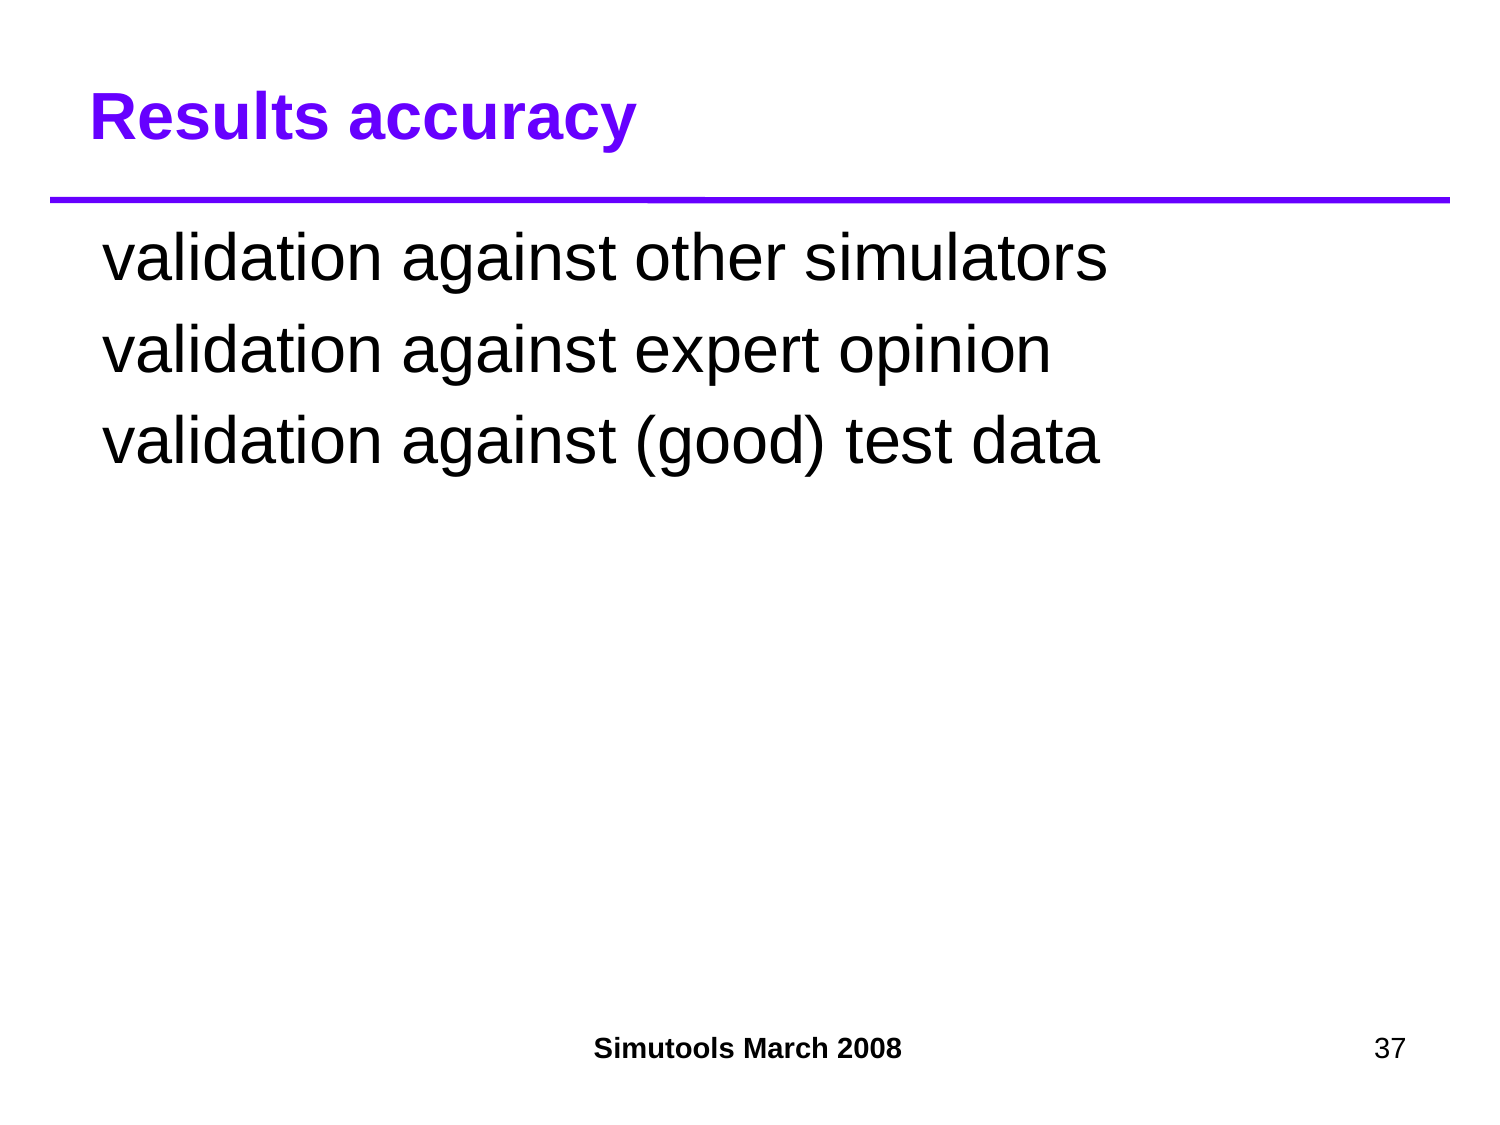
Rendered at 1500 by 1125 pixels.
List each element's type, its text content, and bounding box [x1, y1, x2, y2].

title Results accuracy [75, 68, 1426, 165]
list validation against other simulators validation against expert opinion validation against (good) test data [87, 212, 1438, 925]
